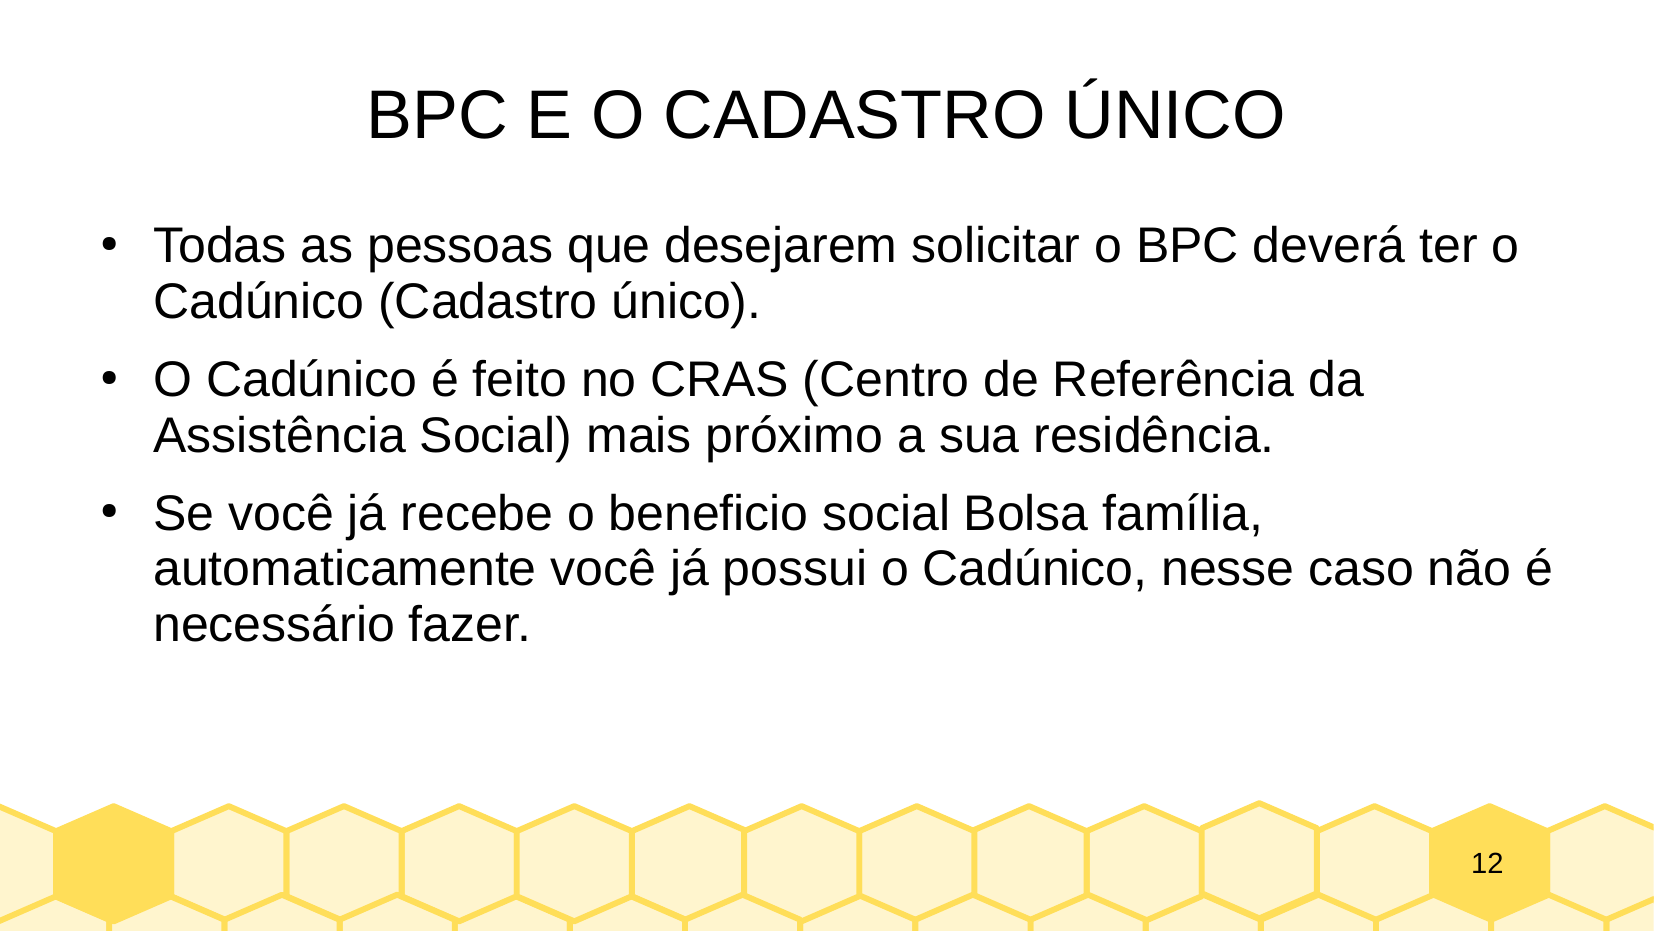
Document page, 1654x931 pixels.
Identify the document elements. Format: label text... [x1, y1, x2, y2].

list Todas as pessoas que desejarem solicitar o BPC deverá ter o Cadúnico (Cadastro único). O Cadúnico é feito no CRAS (Centro de Referência da Assistência Social) mais próximo a sua residência. Se você já recebe o beneficio social Bolsa família, automaticamente você já possui o Cadúnico, nesse caso não é necessário fazer. [82, 217, 1571, 758]
title BPC E O CADASTRO ÚNICO [82, 37, 1571, 193]
